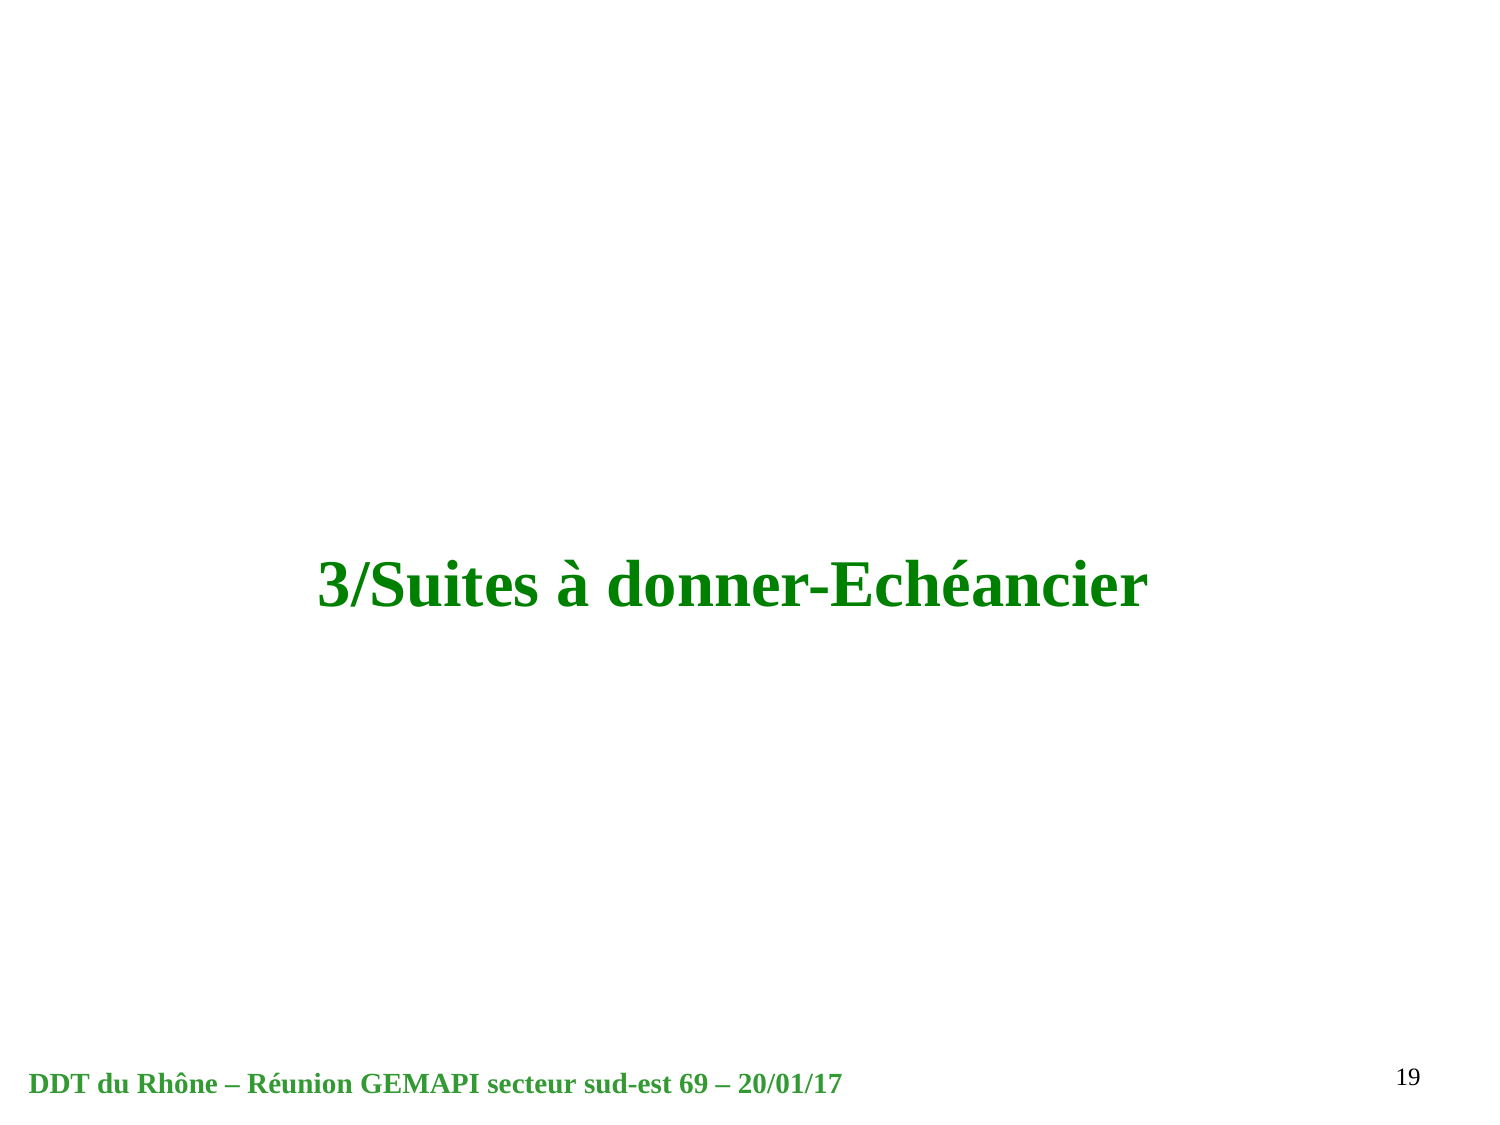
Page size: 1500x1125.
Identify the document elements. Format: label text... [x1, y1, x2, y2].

title 3/Suites à donner-Echéancier [59, 432, 1409, 736]
